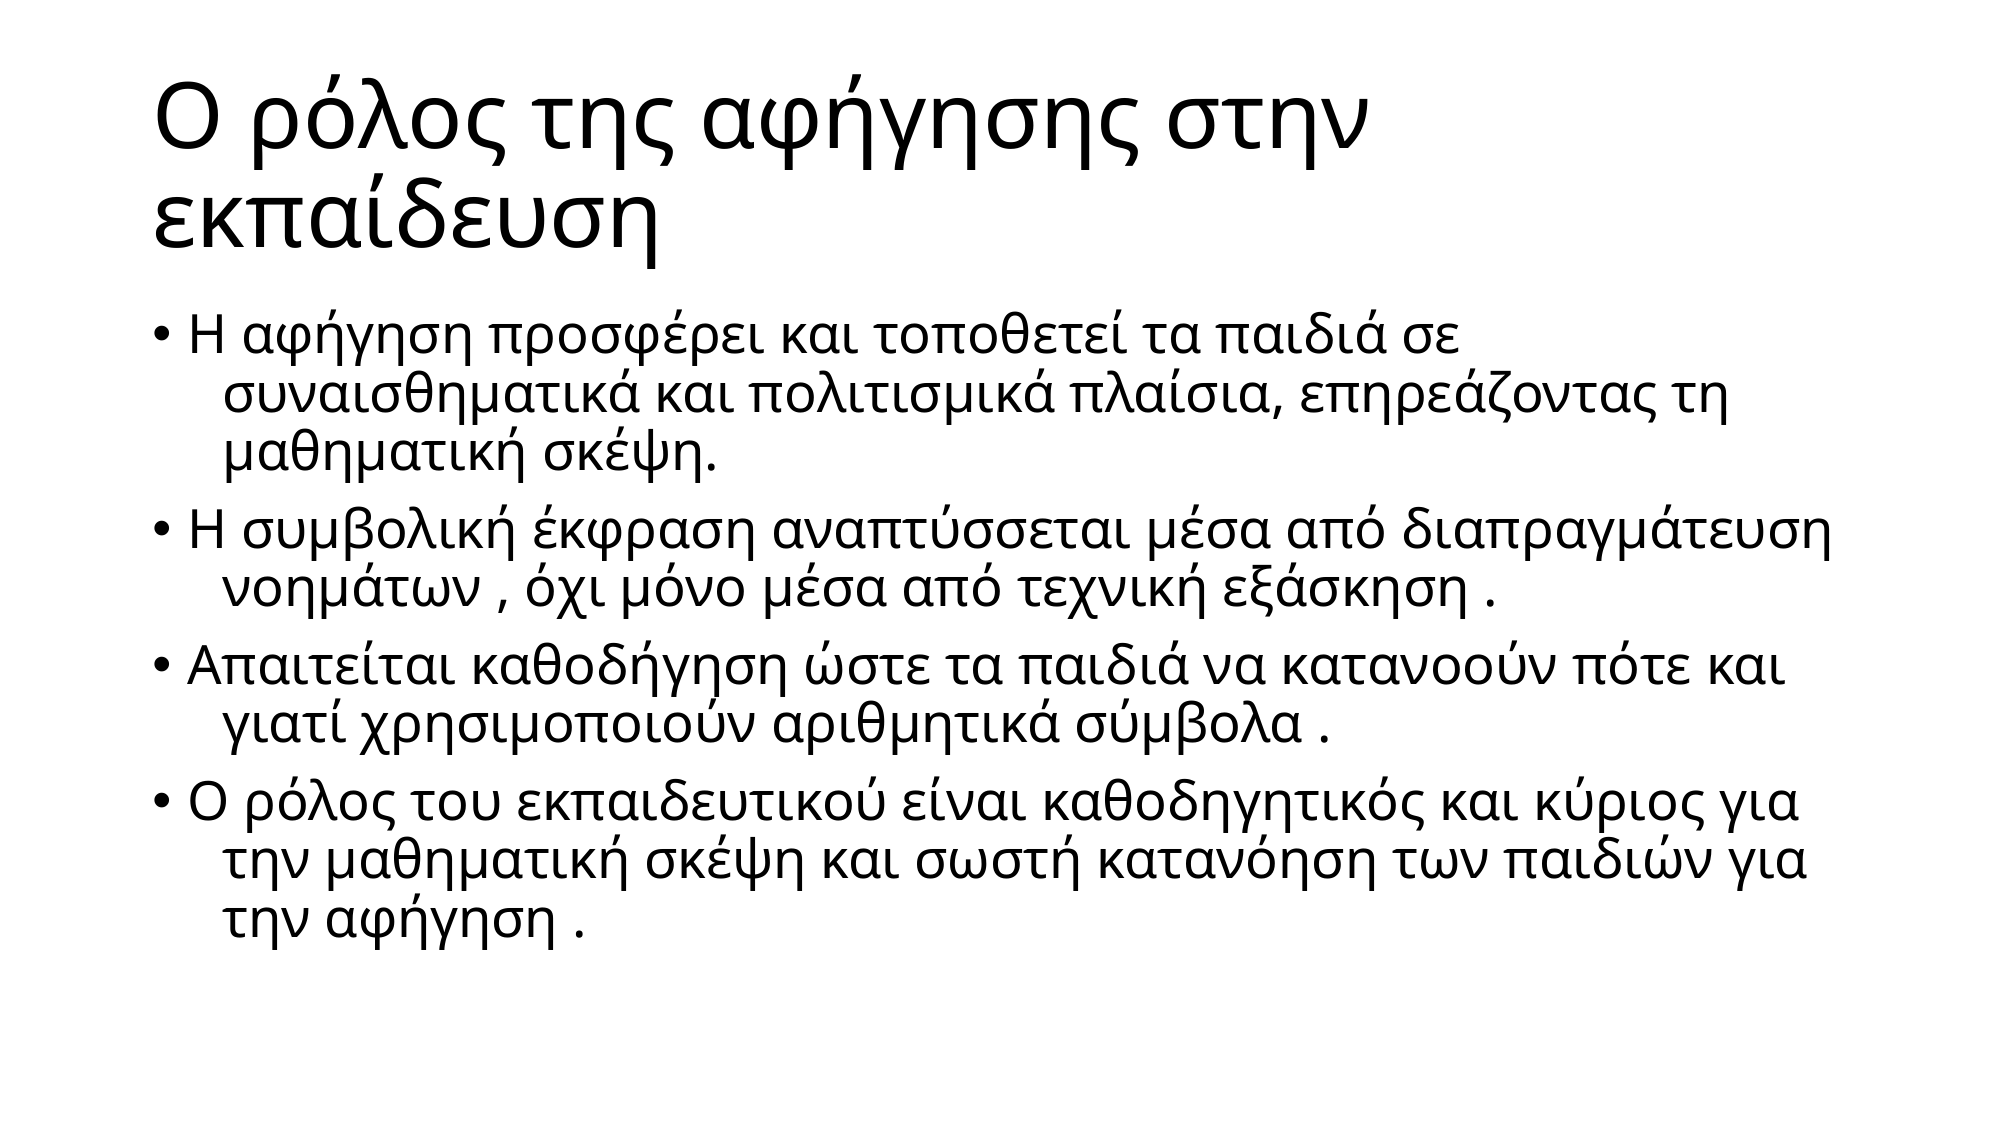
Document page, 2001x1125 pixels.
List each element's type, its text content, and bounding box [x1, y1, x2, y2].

title Ο ρόλος της αφήγησης στην εκπαίδευση [137, 59, 1863, 278]
list Η αφήγηση προσφέρει και τοποθετεί τα παιδιά σε συναισθηματικά και πολιτισμικά πλαίσια, επηρεάζοντας τη μαθηματική σκέψη. Η συμβολική έκφραση αναπτύσσεται μέσα από διαπραγμάτευση νοημάτων , όχι μόνο μέσα από τεχνική εξάσκηση . Απαιτείται καθοδήγηση ώστε τα παιδιά να κατανοούν πότε και γιατί χρησιμοποιούν αριθμητικά σύμβολα . Ο ρόλος του εκπαιδευτικού είναι καθοδηγητικός και κύριος για την μαθηματική σκέψη και σωστή κατανόηση των παιδιών για την αφήγηση . [137, 299, 1863, 1014]
